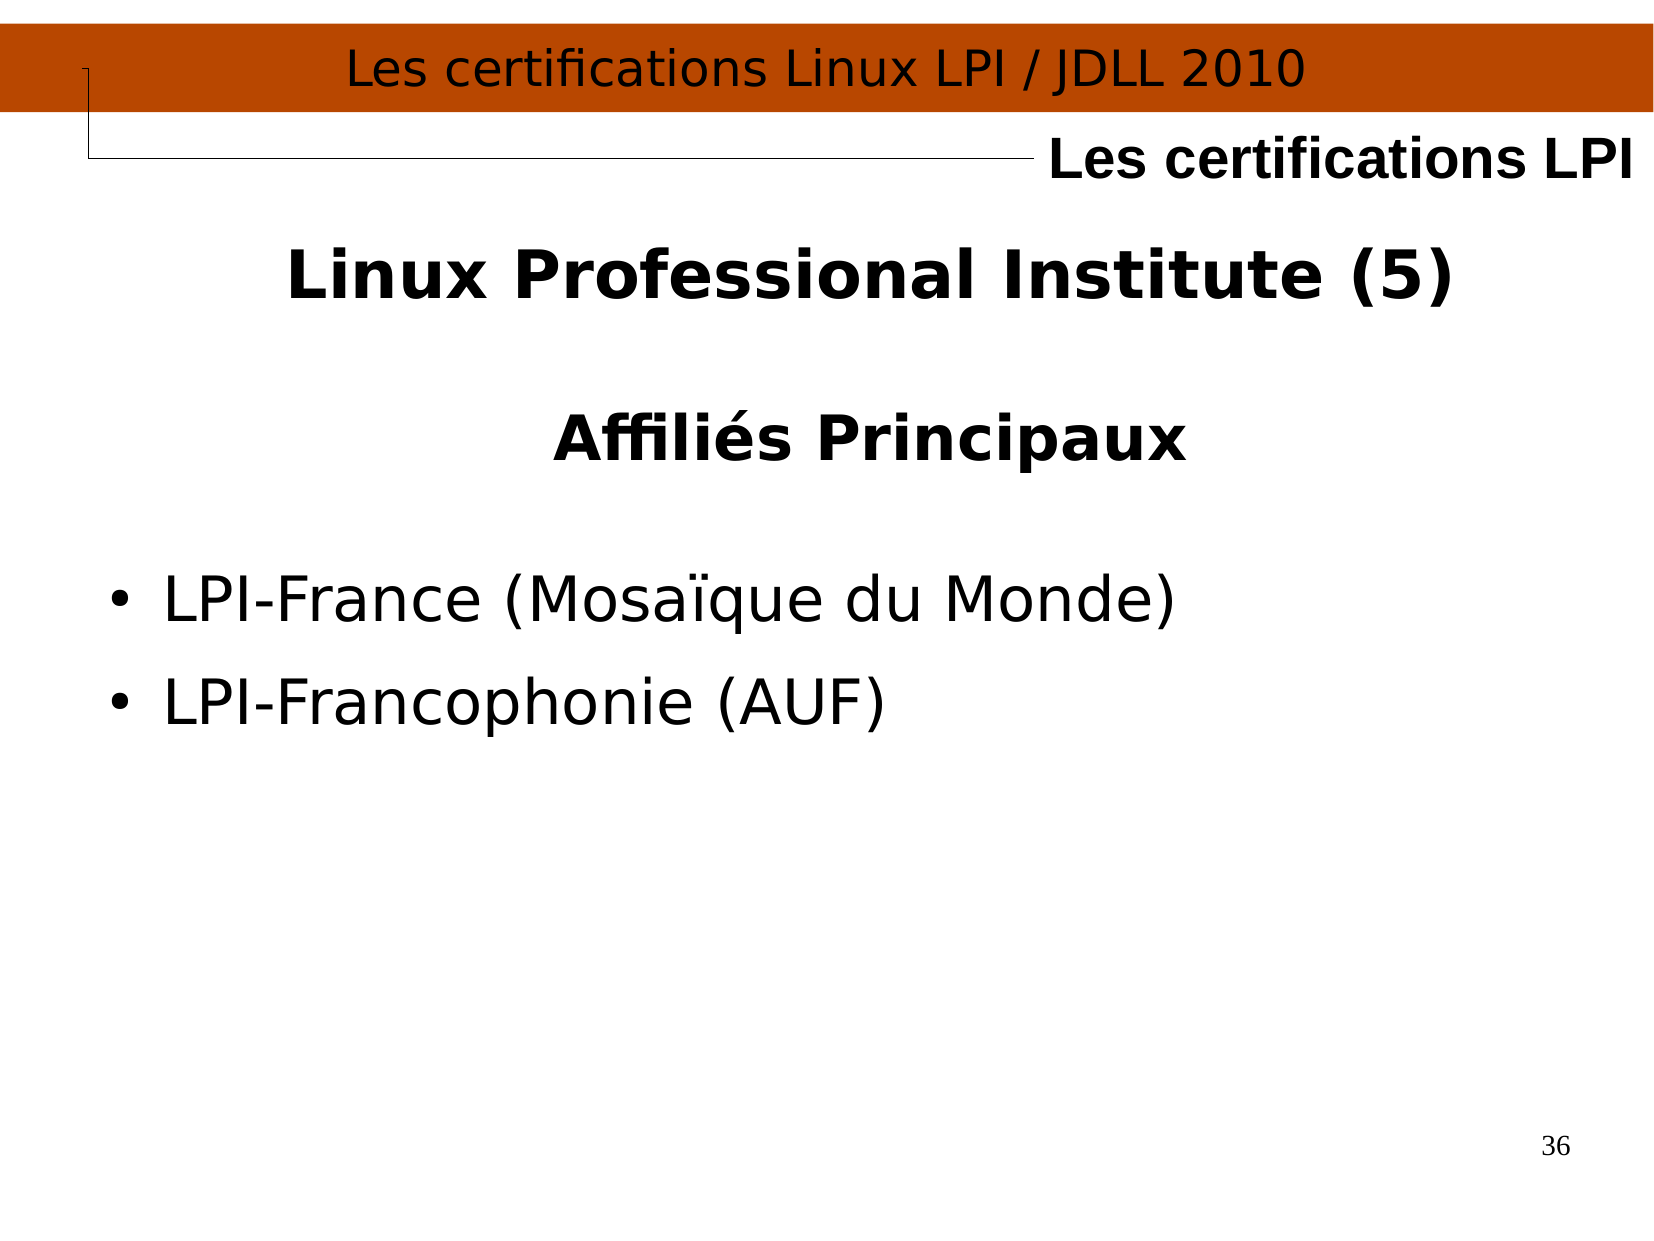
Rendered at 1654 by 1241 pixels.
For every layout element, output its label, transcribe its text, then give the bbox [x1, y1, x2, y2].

list Linux Professional Institute (5) Affiliés Principaux LPI-France (Mosaïque du Monde) LPI-Francophonie (AUF) [91, 236, 1580, 1047]
text_box Les certifications LPI [1033, 118, 1654, 198]
text_box [0, 23, 1654, 113]
title Les certifications Linux LPI / JDLL 2010 [82, 39, 1571, 99]
